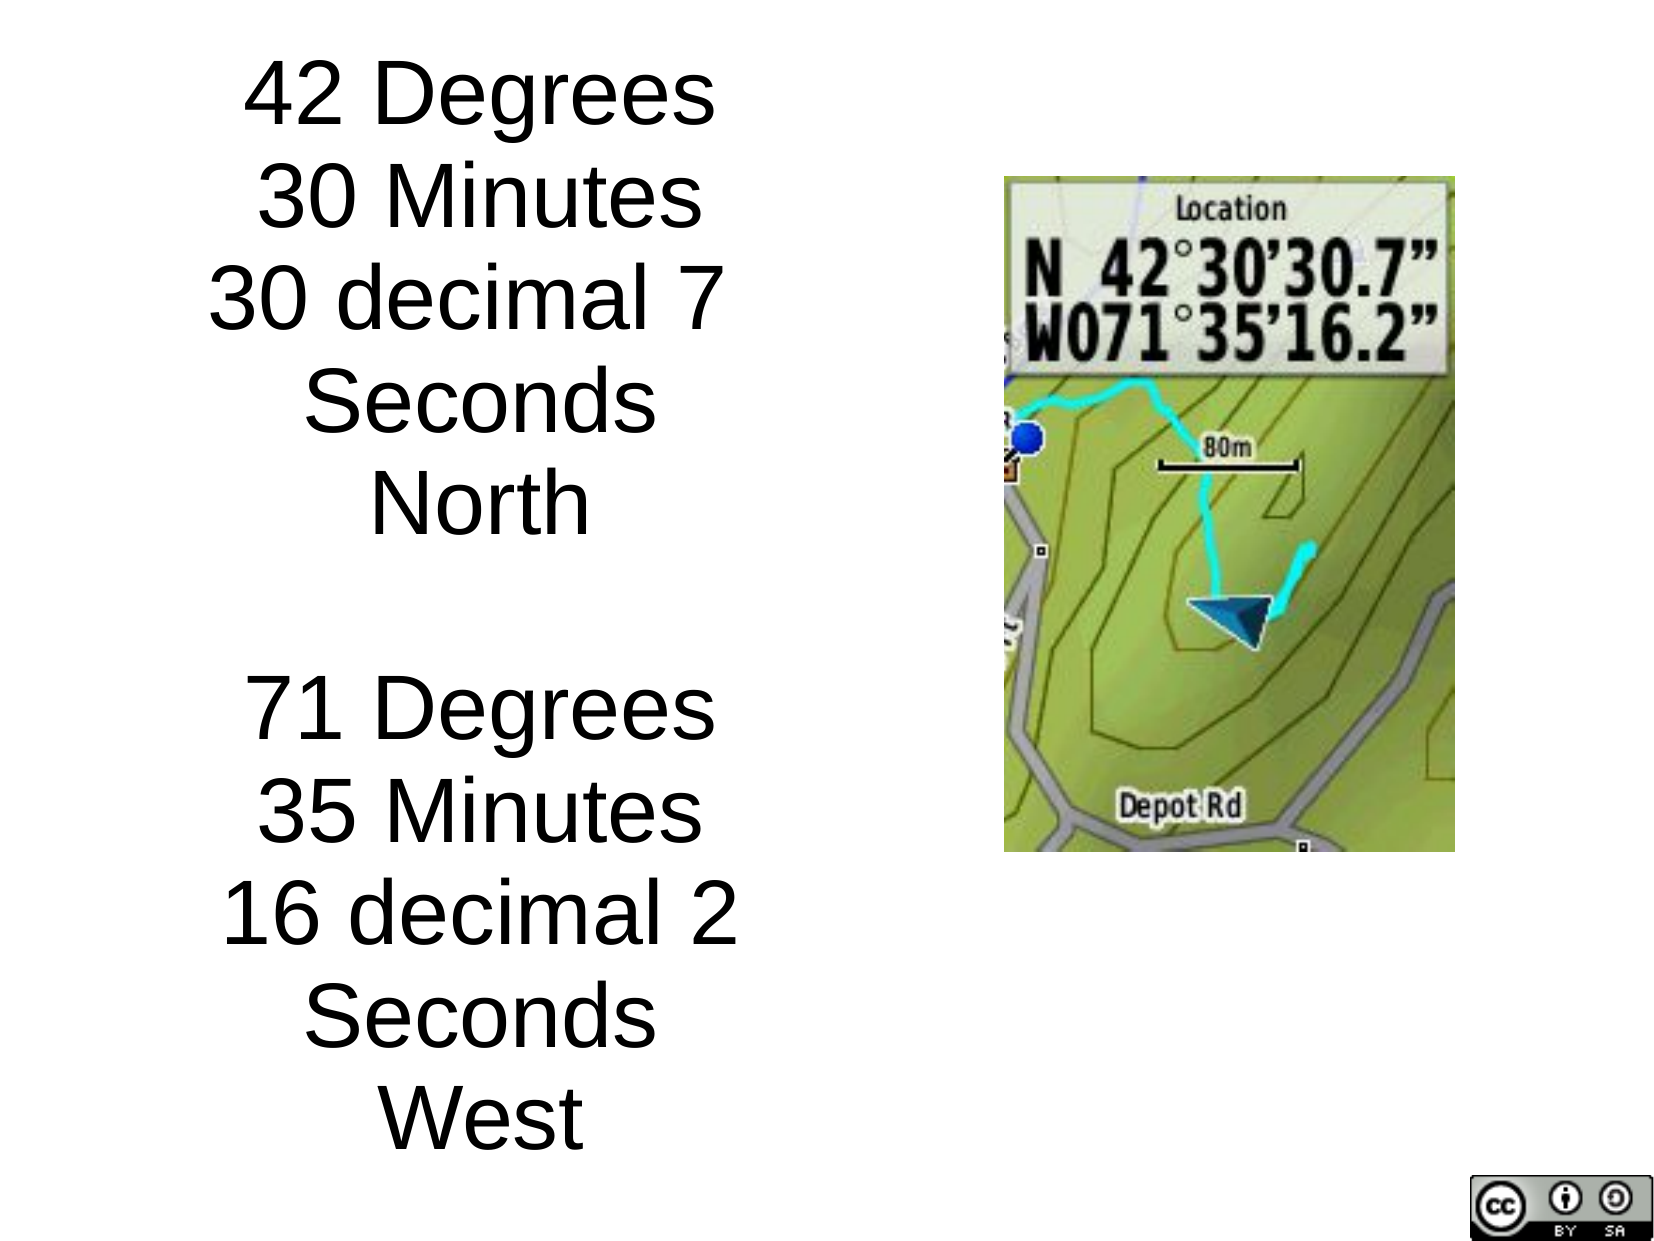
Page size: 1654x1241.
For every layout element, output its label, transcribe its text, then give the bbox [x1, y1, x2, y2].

title 42 Degrees 30 Minutes 30 decimal 7 Seconds North 71 Degrees 35 Minutes 16 decimal 2 Seconds West [76, 41, 886, 1170]
picture [1470, 1175, 1654, 1241]
picture [1004, 176, 1455, 852]
